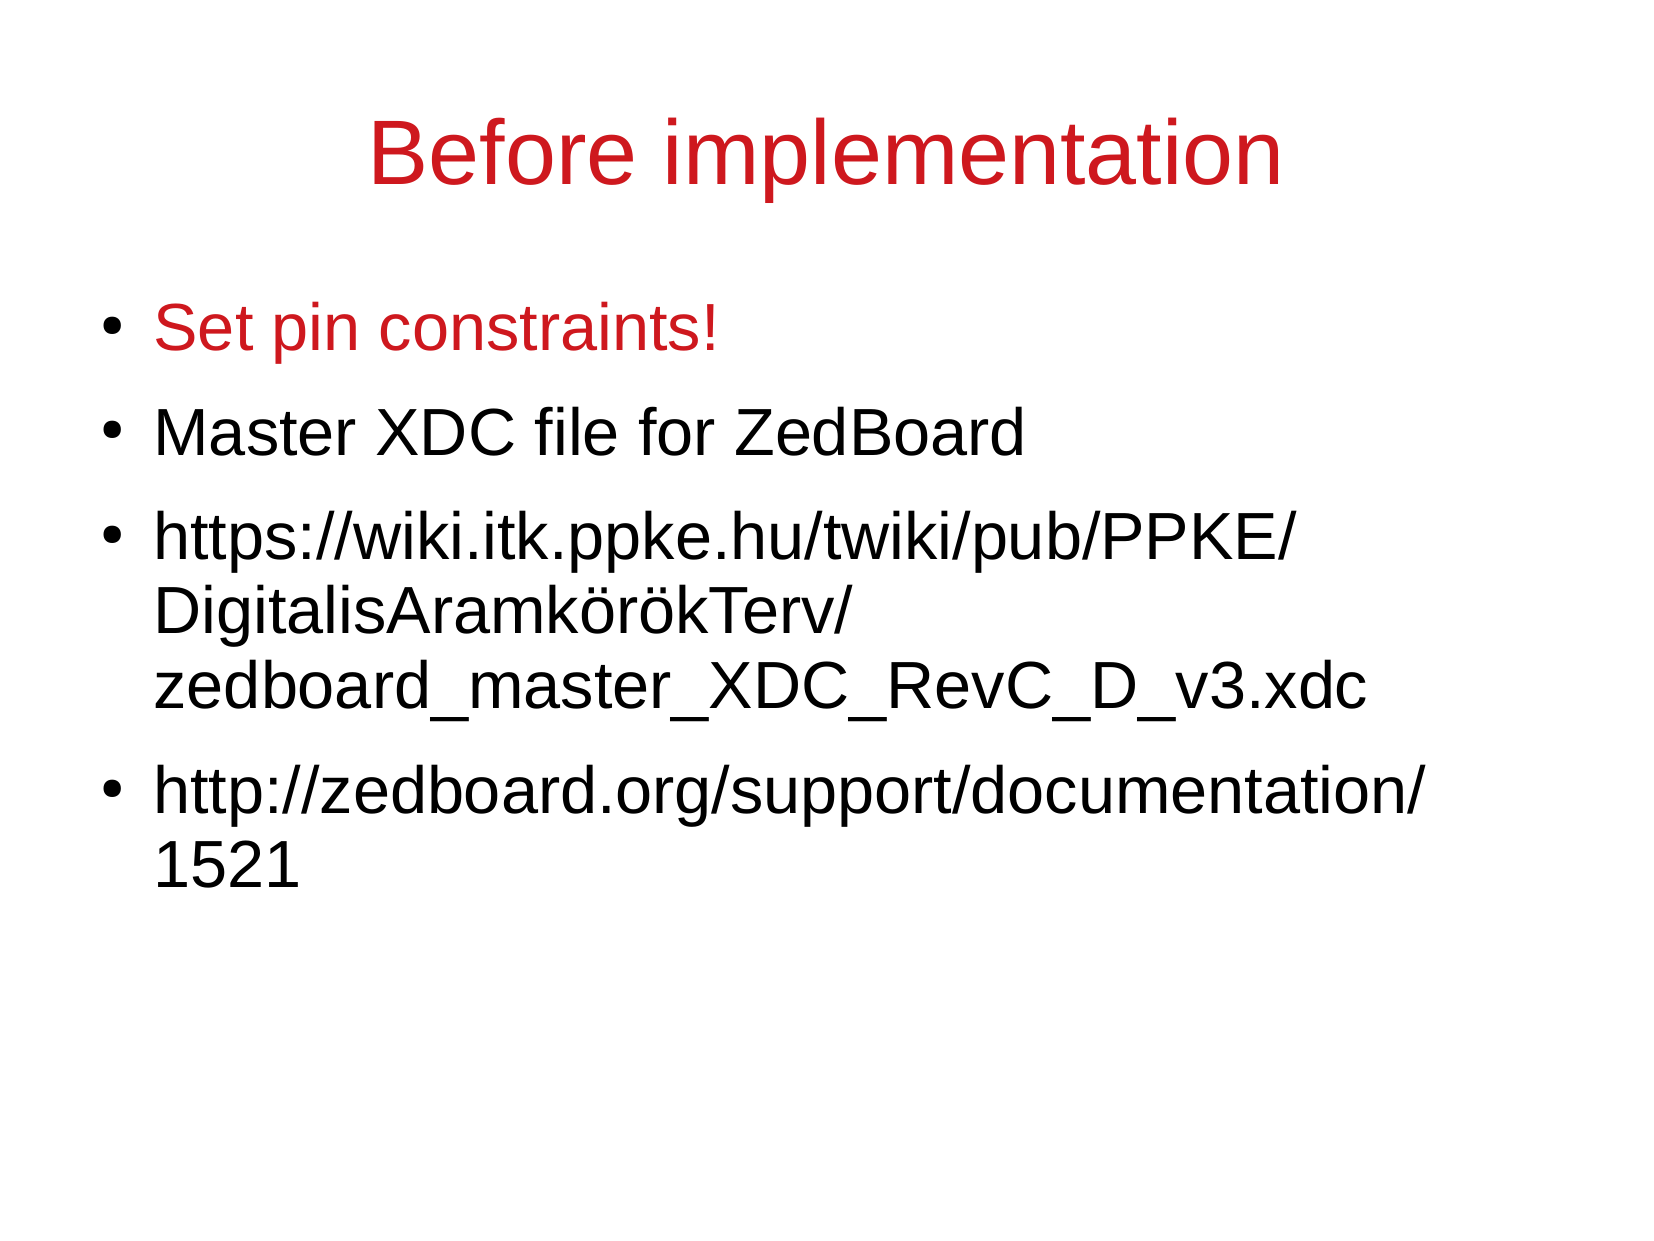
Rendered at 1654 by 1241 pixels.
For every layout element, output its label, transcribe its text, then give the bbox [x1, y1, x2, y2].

title Before implementation [82, 49, 1571, 257]
list Set pin constraints! Master XDC file for ZedBoard https://wiki.itk.ppke.hu/twiki/pub/PPKE/DigitalisAramkörökTerv/zedboard_master_XDC_RevC_D_v3.xdc http://zedboard.org/support/documentation/1521 [82, 290, 1571, 1010]
